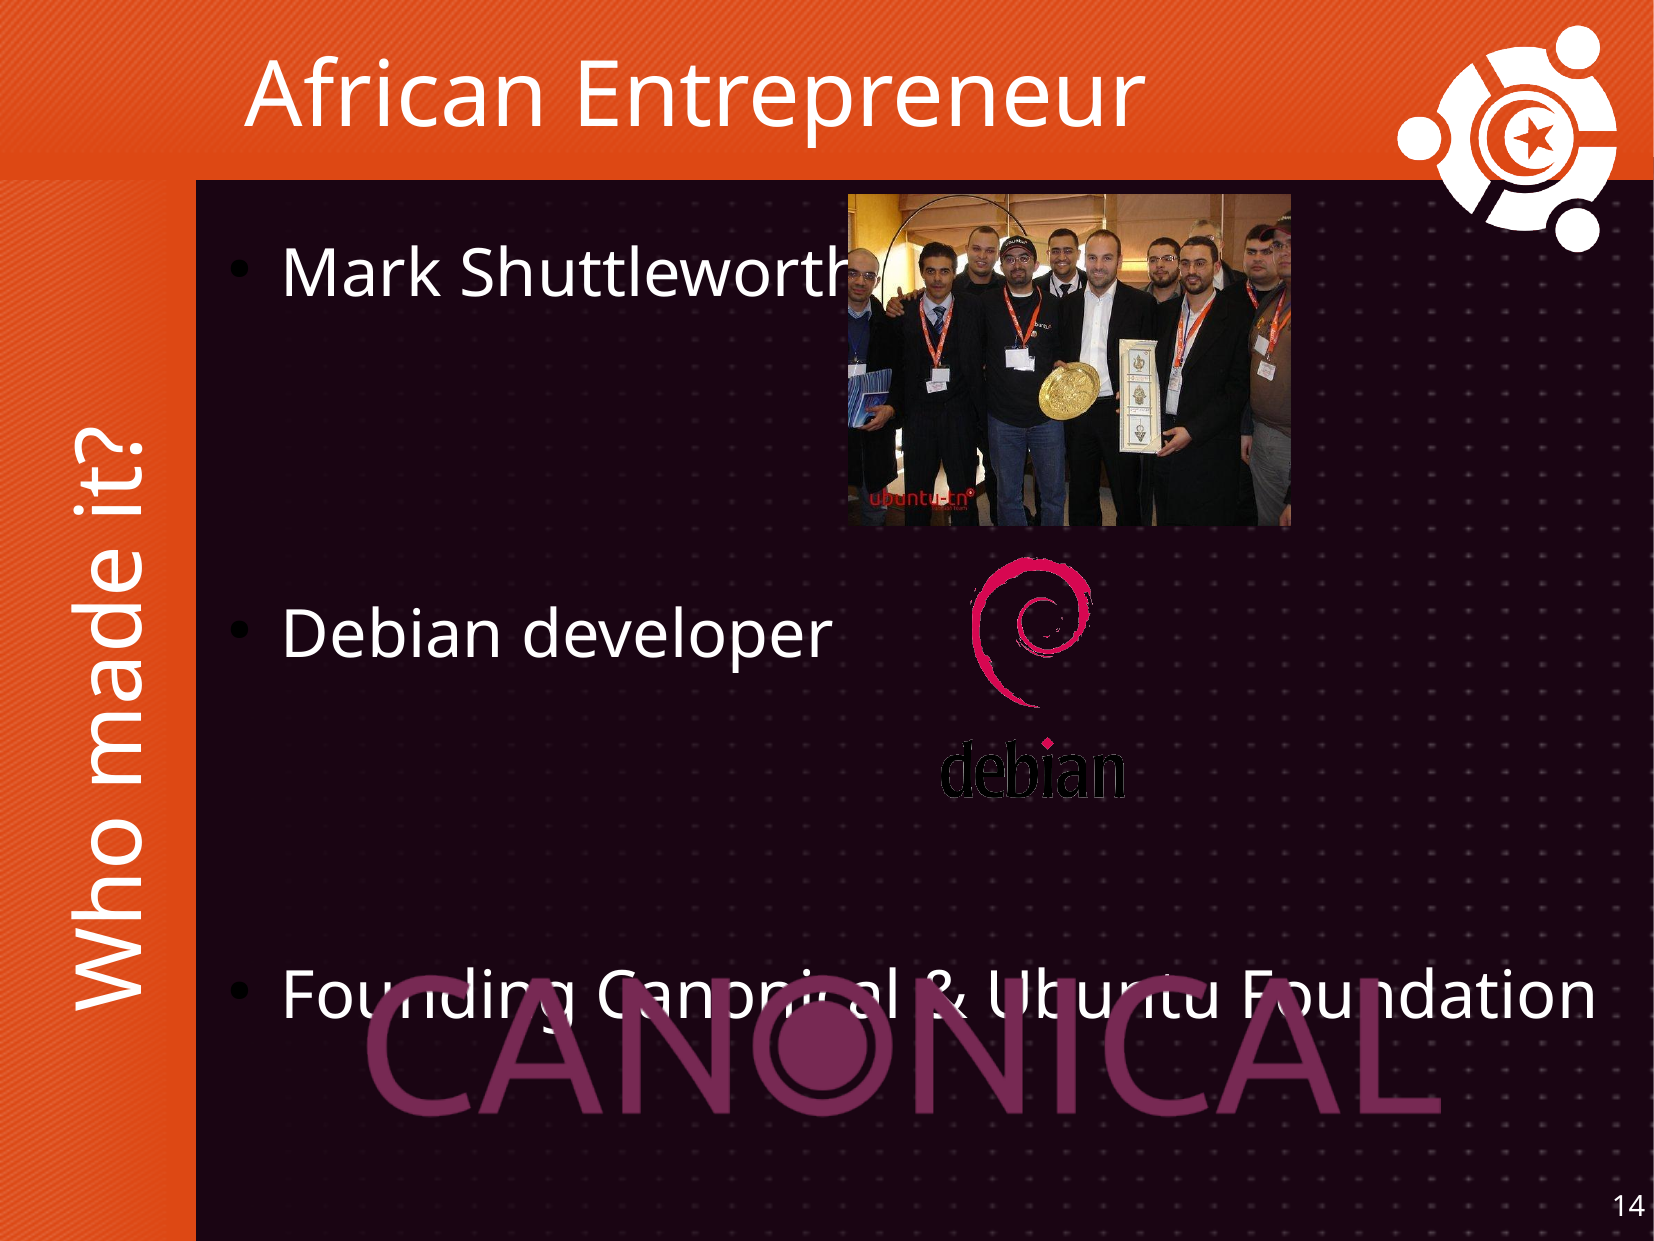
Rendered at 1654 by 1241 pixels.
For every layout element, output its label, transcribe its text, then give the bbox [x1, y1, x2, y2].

title African Entrepreneur [0, 2, 1394, 181]
title Who made it? [17, 210, 196, 1229]
list Mark Shuttleworth Debian developer Founding Canonical & Ubuntu Foundation [210, 225, 1639, 1186]
picture [0, 0, 1654, 1241]
